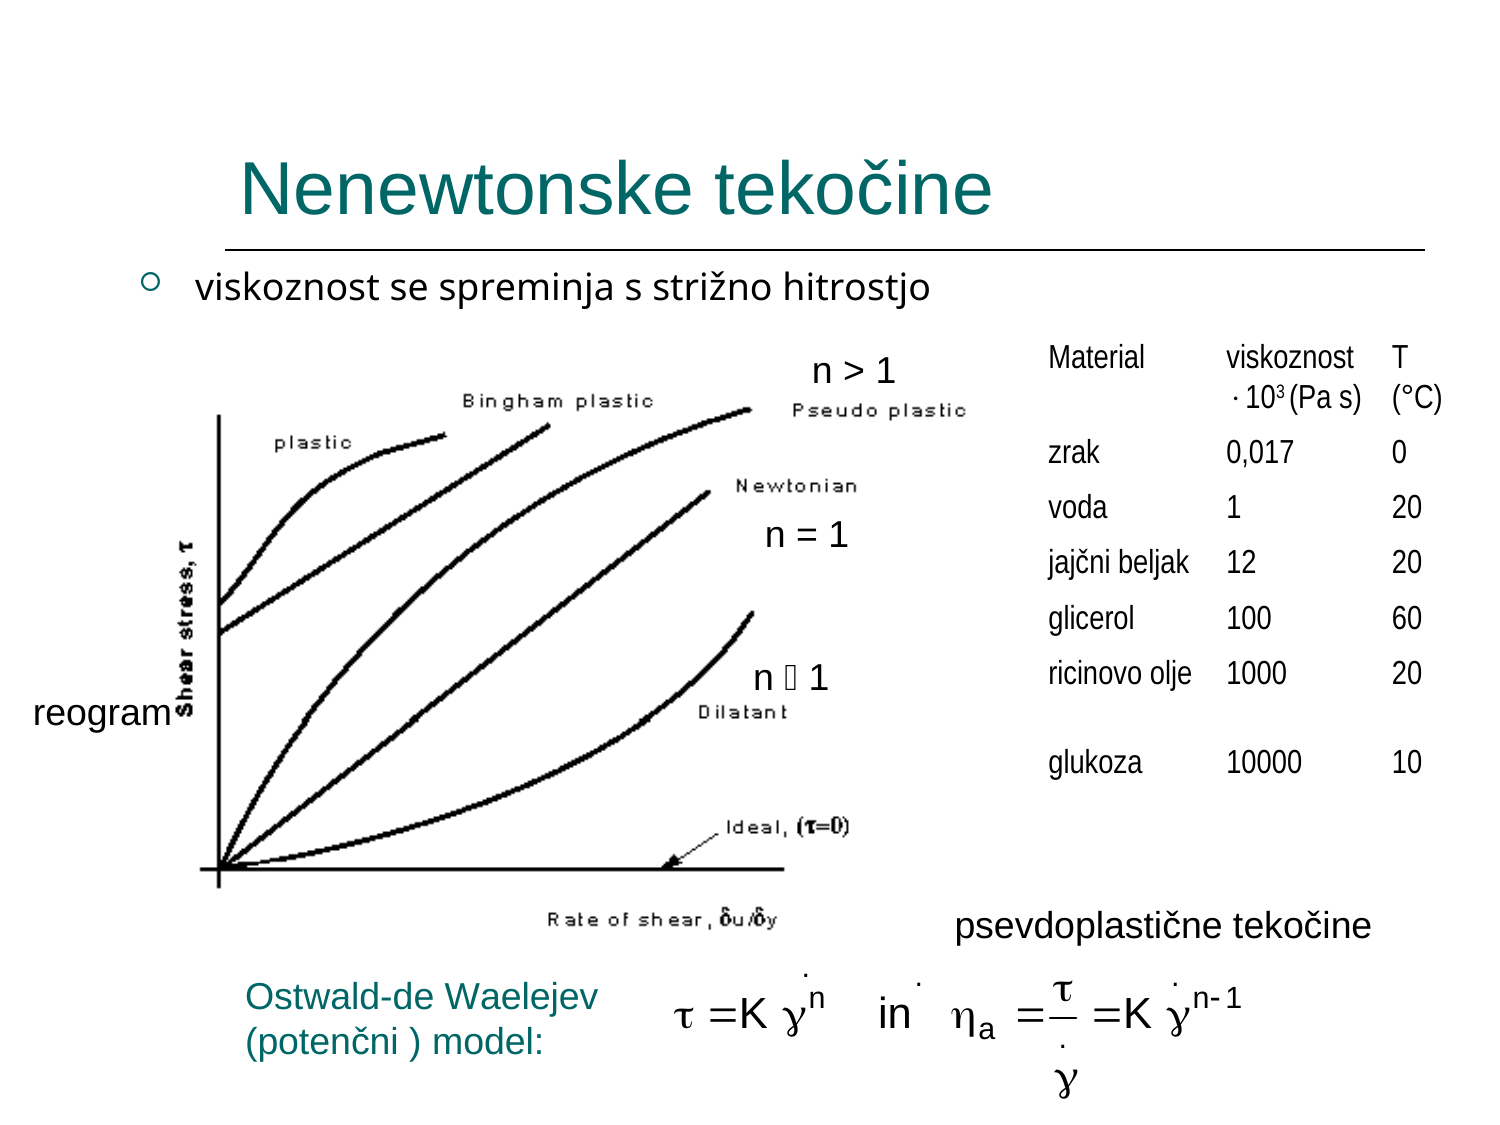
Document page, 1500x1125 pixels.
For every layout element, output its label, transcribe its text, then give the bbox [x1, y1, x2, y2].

title Nenewtonske tekočine [224, 49, 1425, 237]
text_box n  1 [738, 645, 869, 706]
table_header Material [1034, 328, 1211, 423]
picture [159, 385, 975, 932]
table_cell zrak [1034, 423, 1211, 478]
text_box Ostwald-de Waelejev (potenčni ) model: [230, 964, 667, 1070]
table_cell ricinovo olje [1034, 643, 1211, 732]
table_header T (°C) [1377, 328, 1460, 423]
table_cell glicerol [1034, 588, 1211, 643]
text_box reogram [18, 680, 188, 742]
text_box psevdoplastične tekočine [939, 893, 1388, 954]
table_cell 1 [1211, 478, 1377, 533]
table_cell 12 [1211, 533, 1377, 588]
table_cell 100 [1211, 588, 1377, 643]
list viskoznost se spreminja s strižno hitrostjo [123, 255, 1022, 316]
table_cell 0 [1377, 423, 1460, 478]
table_cell 1000 [1211, 643, 1377, 732]
table_cell 10 [1377, 732, 1460, 787]
table_cell 20 [1377, 643, 1460, 732]
text_box n > 1 [797, 337, 928, 399]
table_cell 20 [1377, 478, 1460, 533]
table_cell 0,017 [1211, 423, 1377, 478]
table_cell 20 [1377, 533, 1460, 588]
table_cell 60 [1377, 588, 1460, 643]
table_cell voda [1034, 478, 1211, 533]
table_header viskoznost 103 (Pa s) [1211, 328, 1377, 423]
table_cell glukoza [1034, 732, 1211, 787]
chart [667, 941, 1247, 1112]
table_cell 10000 [1211, 732, 1377, 787]
text_box n = 1 [750, 502, 880, 563]
table_cell jajčni beljak [1034, 533, 1211, 588]
